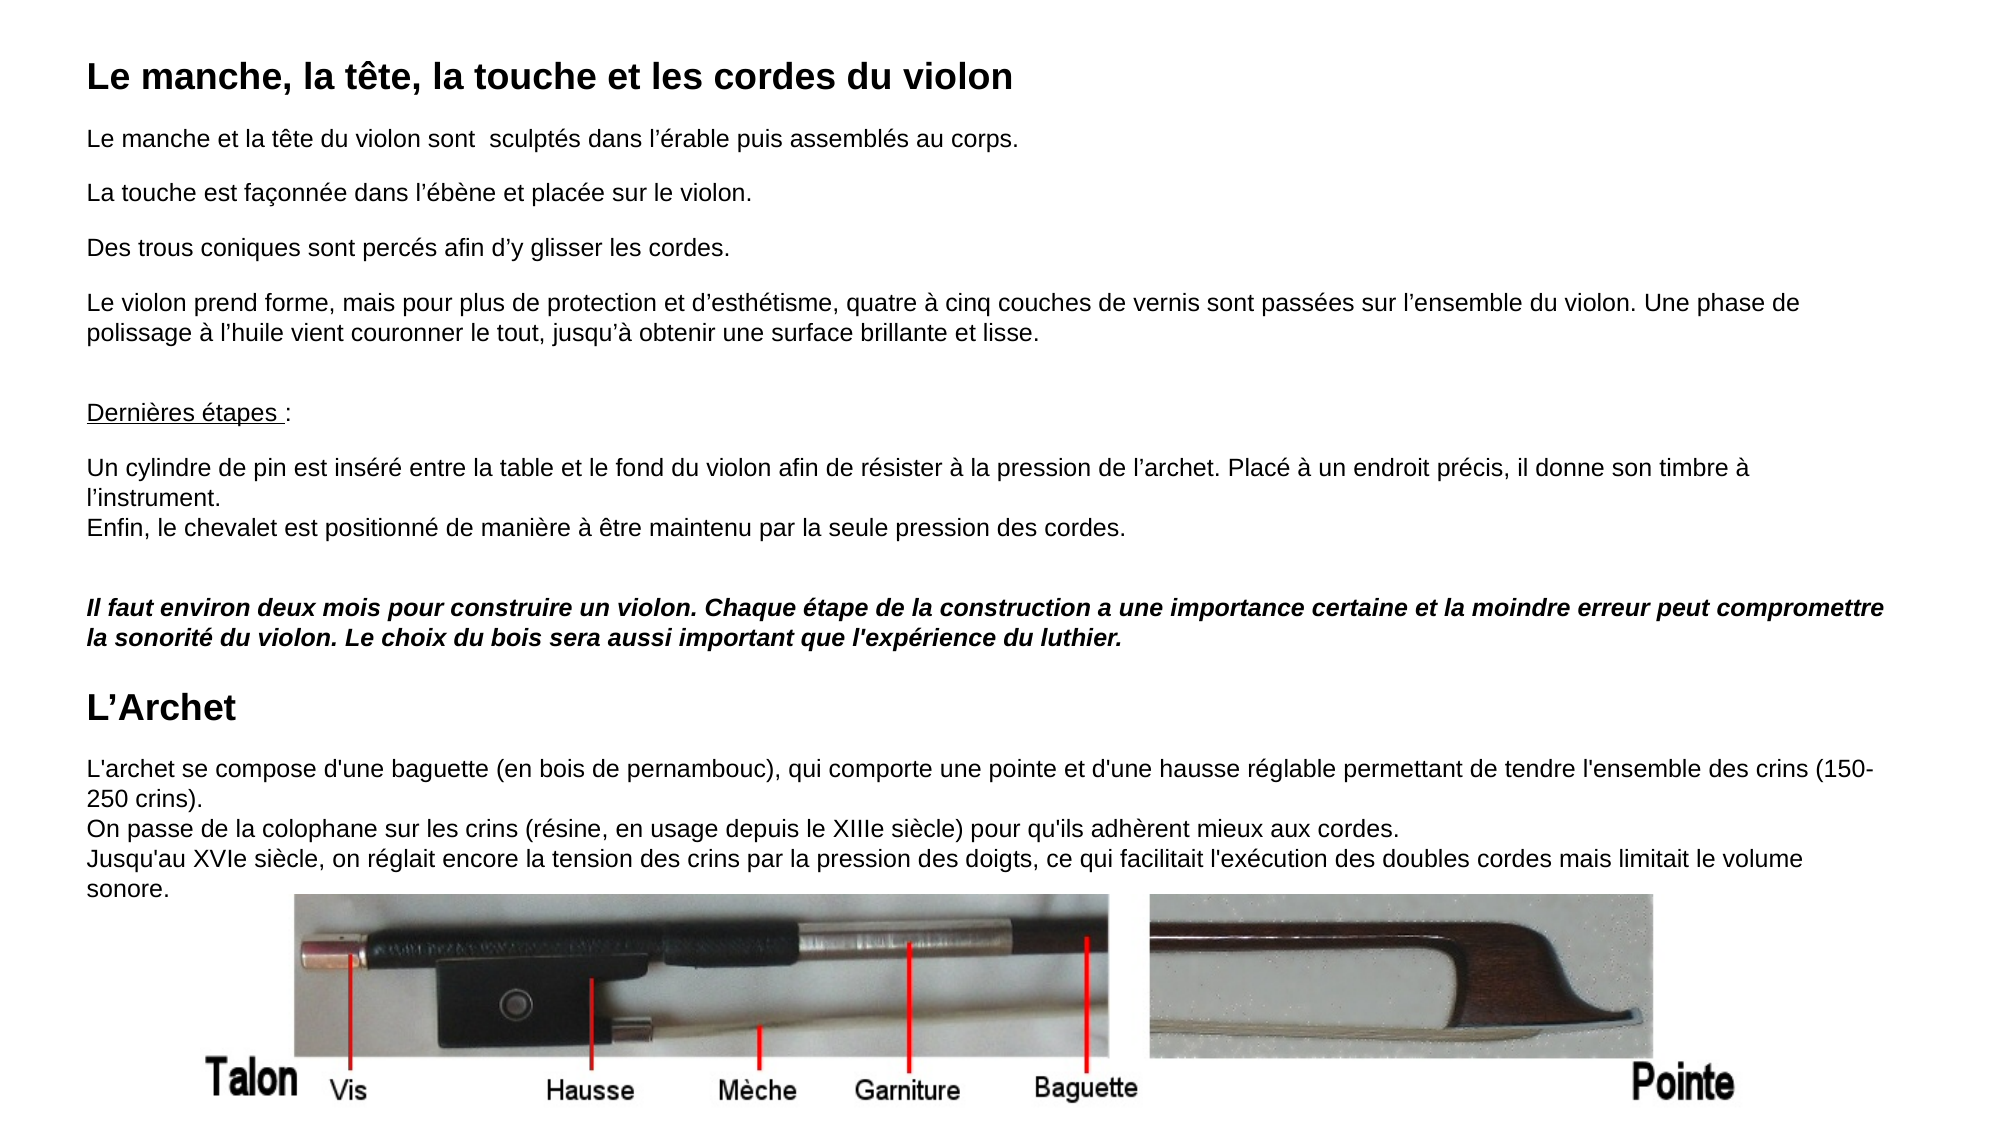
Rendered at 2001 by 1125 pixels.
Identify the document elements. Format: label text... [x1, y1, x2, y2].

picture [200, 894, 1749, 1115]
text_box Le manche, la tête, la touche et les cordes du violon Le manche et la tête du violon sont sculptés dans l’érable puis assemblés au corps. La touche est façonnée dans l’ébène et placée sur le violon. Des trous coniques sont percés afin d’y glisser les cordes. Le violon prend forme, mais pour plus de protection et d’esthétisme, quatre à cinq couches de vernis sont passées sur l’ensemble du violon. Une phase de polissage à l’huile vient couronner le tout, jusqu’à obtenir une surface brillante et lisse. Dernières étapes : Un cylindre de pin est inséré entre la table et le fond du violon afin de résister à la pression de l’archet. Placé à un endroit précis, il donne son timbre à l’instrument. Enfin, le chevalet est positionné de manière à être maintenu par la seule pression des cordes. Il faut environ deux mois pour construire un violon. Chaque étape de la construction a une importance certaine et la moindre erreur peut compromettre la sonorité du violon. Le choix du bois sera aussi important que l'expérience du luthier. [71, 19, 1910, 675]
text_box L’Archet L'archet se compose d'une baguette (en bois de pernambouc), qui comporte une pointe et d'une hausse réglable permettant de tendre l'ensemble des crins (150-250 crins). On passe de la colophane sur les crins (résine, en usage depuis le XIIIe siècle) pour qu'ils adhèrent mieux aux cordes. Jusqu'au XVIe siècle, on réglait encore la tension des crins par la pression des doigts, ce qui facilitait l'exécution des doubles cordes mais limitait le volume sonore. [71, 675, 1910, 911]
